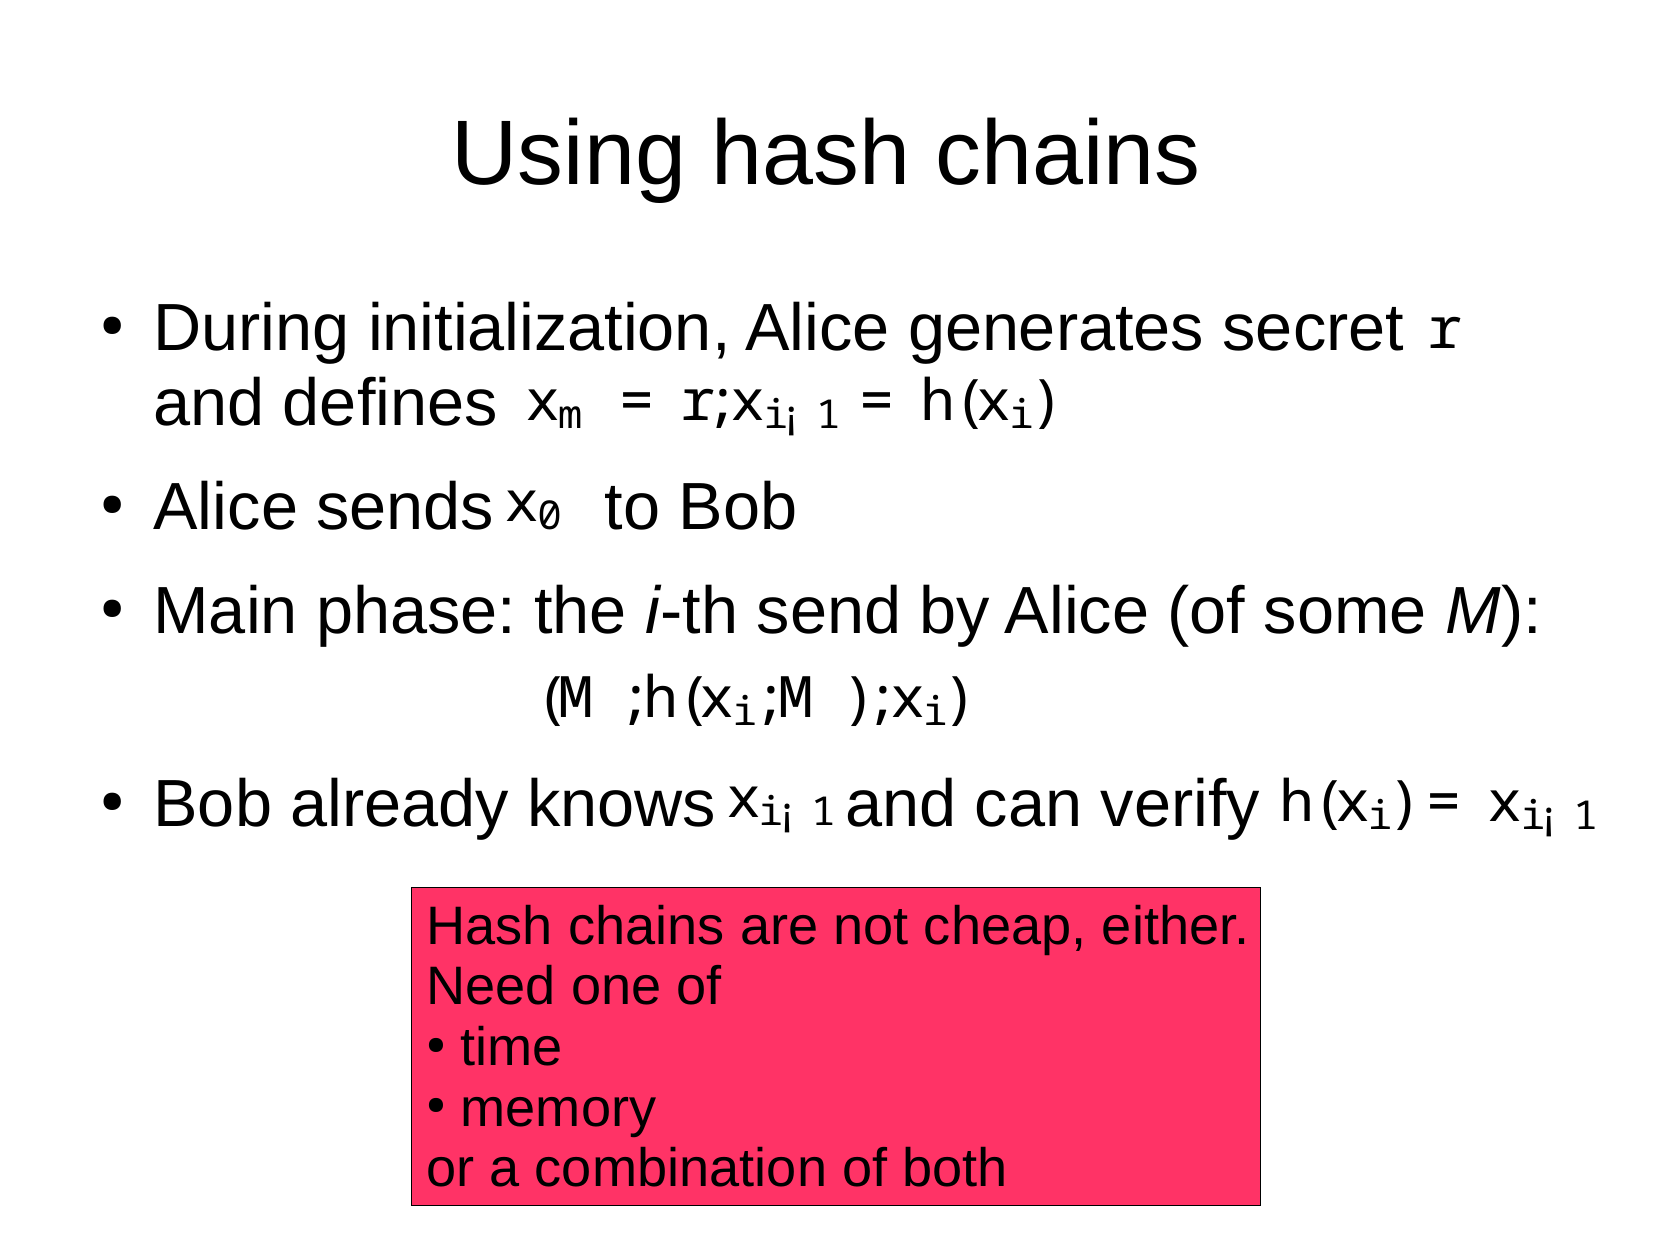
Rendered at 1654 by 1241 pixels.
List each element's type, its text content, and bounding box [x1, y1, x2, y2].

picture [721, 785, 839, 837]
picture [1423, 316, 1465, 356]
picture [521, 371, 1059, 441]
list During initialization, Alice generates secret and defines Alice sends to Bob Main phase: the i-th send by Alice (of some M): Bob already knows and can verify [82, 290, 1571, 1109]
title Using hash chains [82, 56, 1571, 250]
picture [531, 668, 970, 738]
picture [500, 489, 565, 536]
picture [1275, 772, 1602, 841]
text_box Hash chains are not cheap, either. Need one of time memory or a combination of both [411, 887, 1261, 1206]
